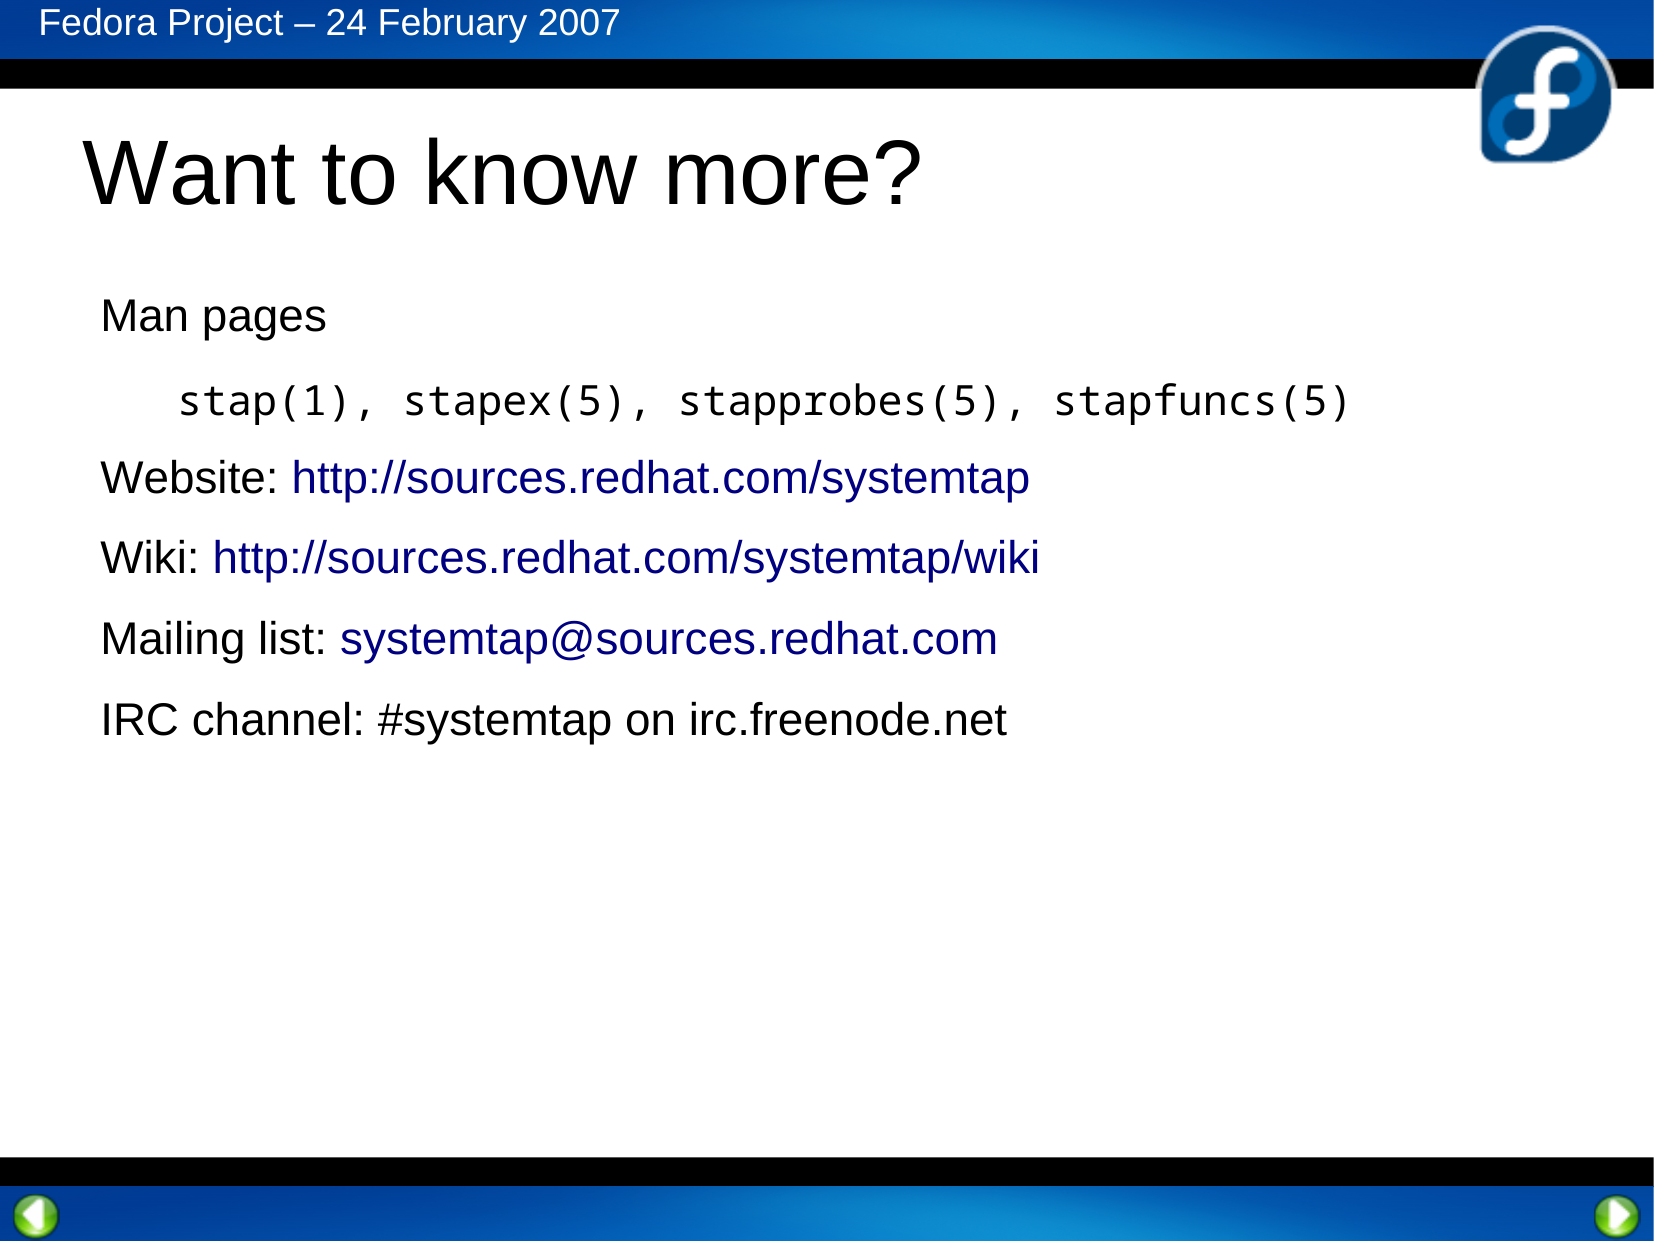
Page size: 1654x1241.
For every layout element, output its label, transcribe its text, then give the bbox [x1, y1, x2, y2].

picture [0, 0, 1654, 266]
list Man pages stap(1), stapex(5), stapprobes(5), stapfuncs(5) Website: http://sources.redhat.com/systemtap Wiki: http://sources.redhat.com/systemtap/wiki Mailing list: systemtap@sources.redhat.com IRC channel: #systemtap on irc.freenode.net [82, 290, 1571, 1109]
title Want to know more? [82, 88, 1571, 257]
picture [0, 1186, 1654, 1241]
